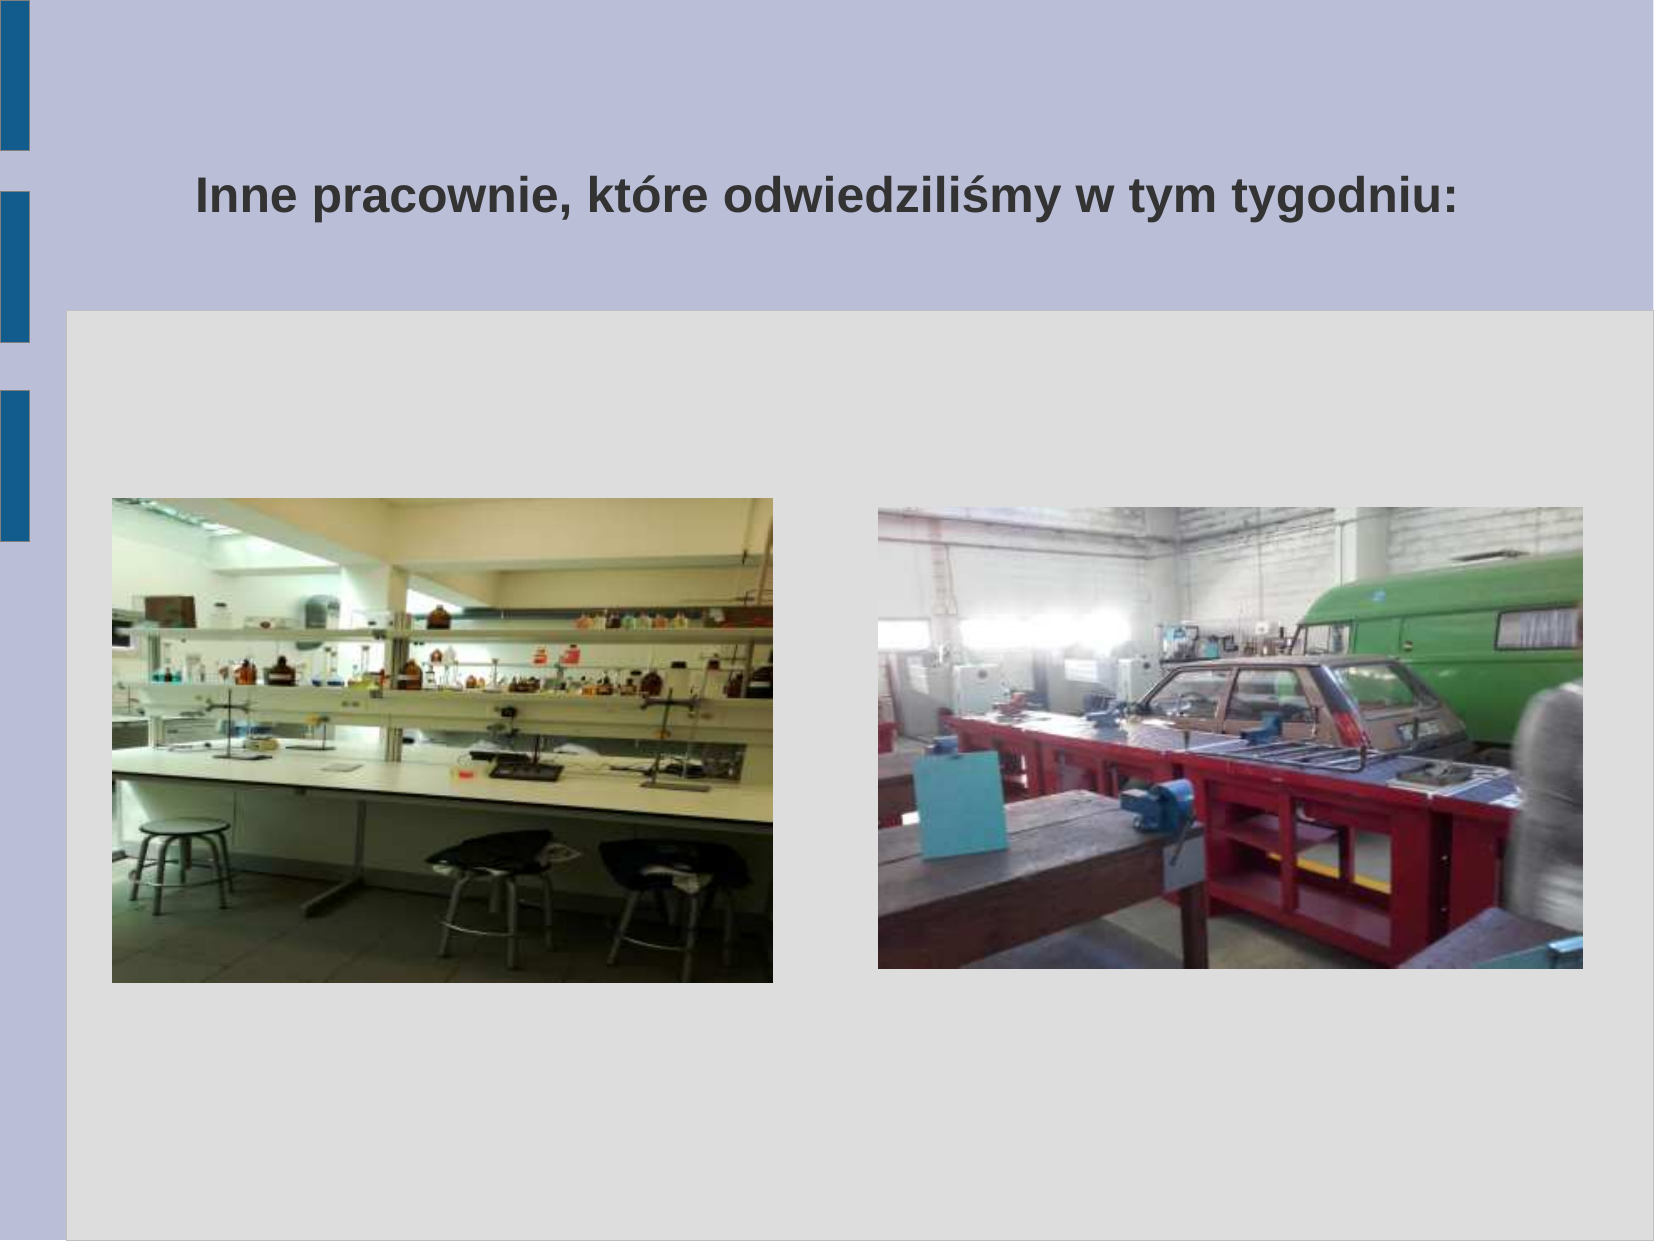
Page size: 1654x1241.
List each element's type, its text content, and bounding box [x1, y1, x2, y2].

picture [112, 498, 773, 983]
picture [878, 507, 1583, 969]
title Inne pracownie, które odwiedziliśmy w tym tygodniu: [121, 91, 1534, 299]
